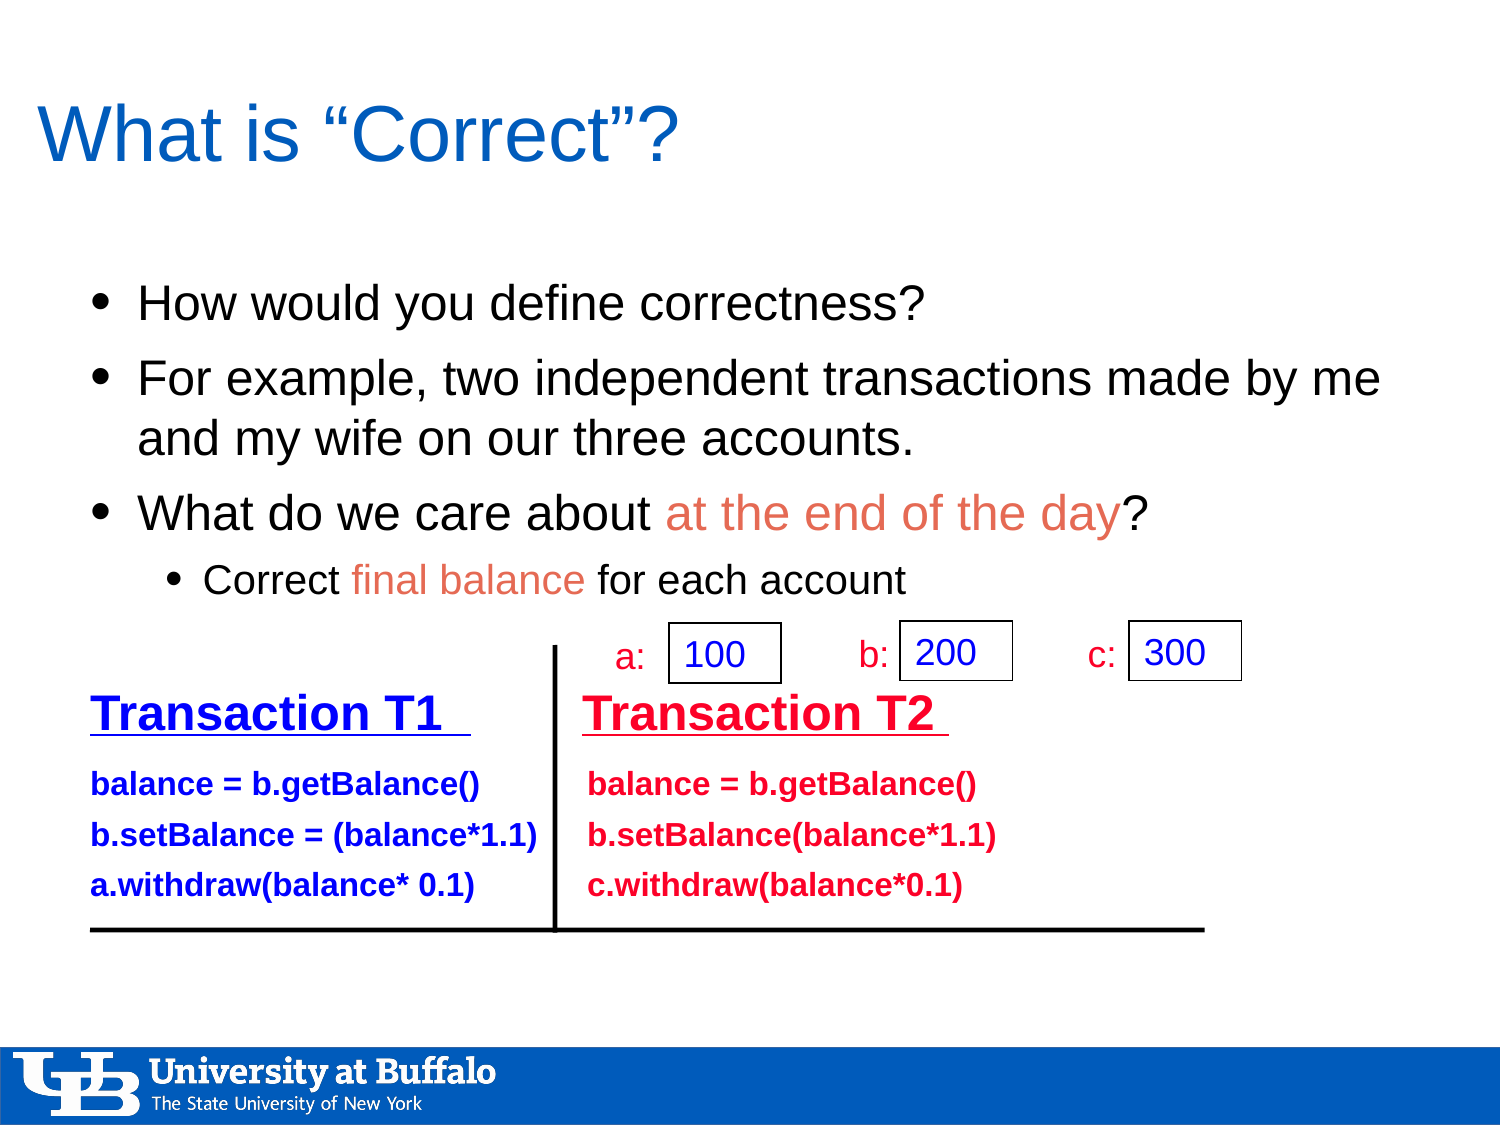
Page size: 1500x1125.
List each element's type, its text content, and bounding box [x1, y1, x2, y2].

text_box 200 [900, 620, 1013, 681]
text_box b: [843, 622, 927, 683]
text_box a: [600, 625, 684, 685]
text_box c: [1072, 622, 1157, 683]
picture [13, 1052, 496, 1116]
list How would you define correctness? For example, two independent transactions made by me and my wife on our three accounts. What do we care about at the end of the day? Correct final balance for each account Transaction T1 Transaction T2 balance = b.getBalance() balance = b.getBalance() b.setBalance = (balance*1.1) b.setBalance(balance*1.1) a.withdraw(balance* 0.1) c.withdraw(balance*0.1) [75, 263, 1425, 916]
text_box 100 [668, 622, 782, 683]
text_box 300 [1129, 620, 1242, 681]
title What is “Correct”? [37, 40, 1388, 228]
